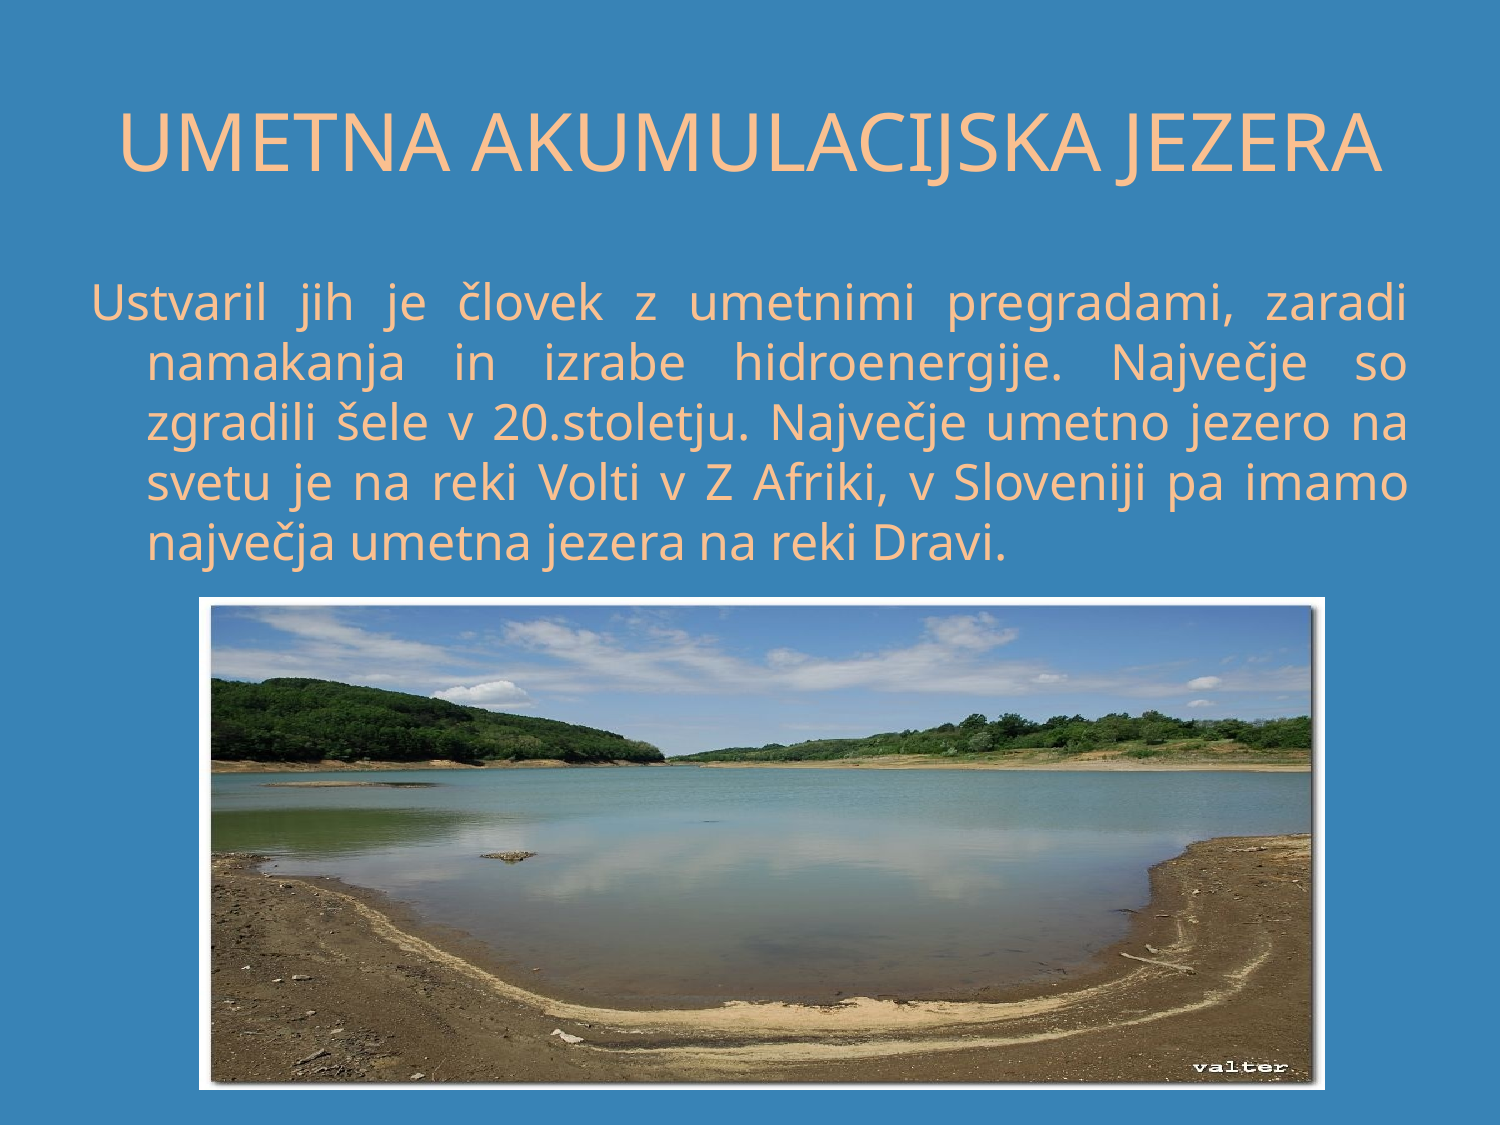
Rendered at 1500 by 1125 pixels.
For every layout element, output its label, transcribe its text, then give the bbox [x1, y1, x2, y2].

list Ustvaril jih je človek z umetnimi pregradami, zaradi namakanja in izrabe hidroenergije. Največje so zgradili šele v 20.stoletju. Največje umetno jezero na svetu je na reki Volti v Z Afriki, v Sloveniji pa imamo največja umetna jezera na reki Dravi. [75, 262, 1425, 1005]
title UMETNA AKUMULACIJSKA JEZERA [75, 45, 1425, 233]
picture [199, 597, 1325, 1090]
